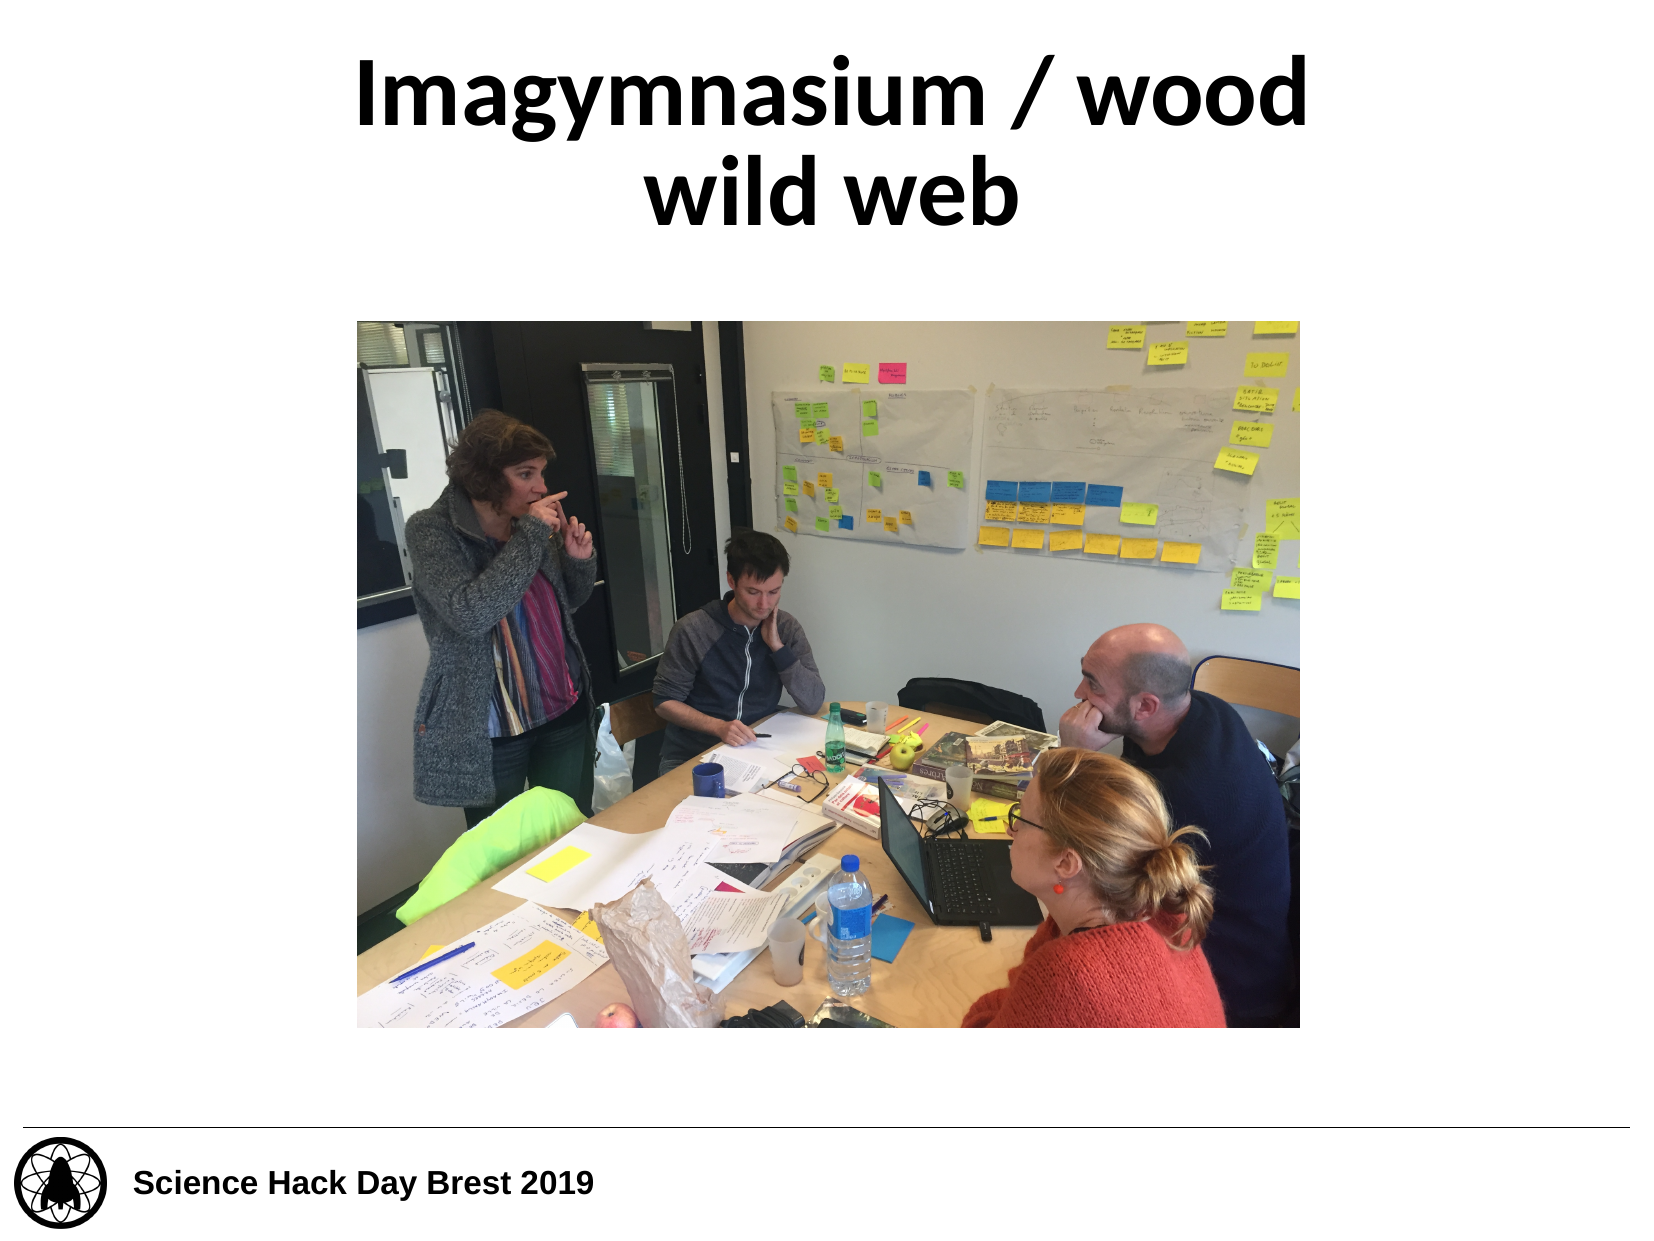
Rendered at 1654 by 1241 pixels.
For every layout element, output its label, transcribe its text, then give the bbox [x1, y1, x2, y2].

picture [357, 321, 1300, 1028]
title Imagymnasium / wood wild web [307, 47, 1359, 255]
picture [14, 1137, 107, 1230]
text_box Science Hack Day Brest 2019 [118, 1157, 1040, 1210]
